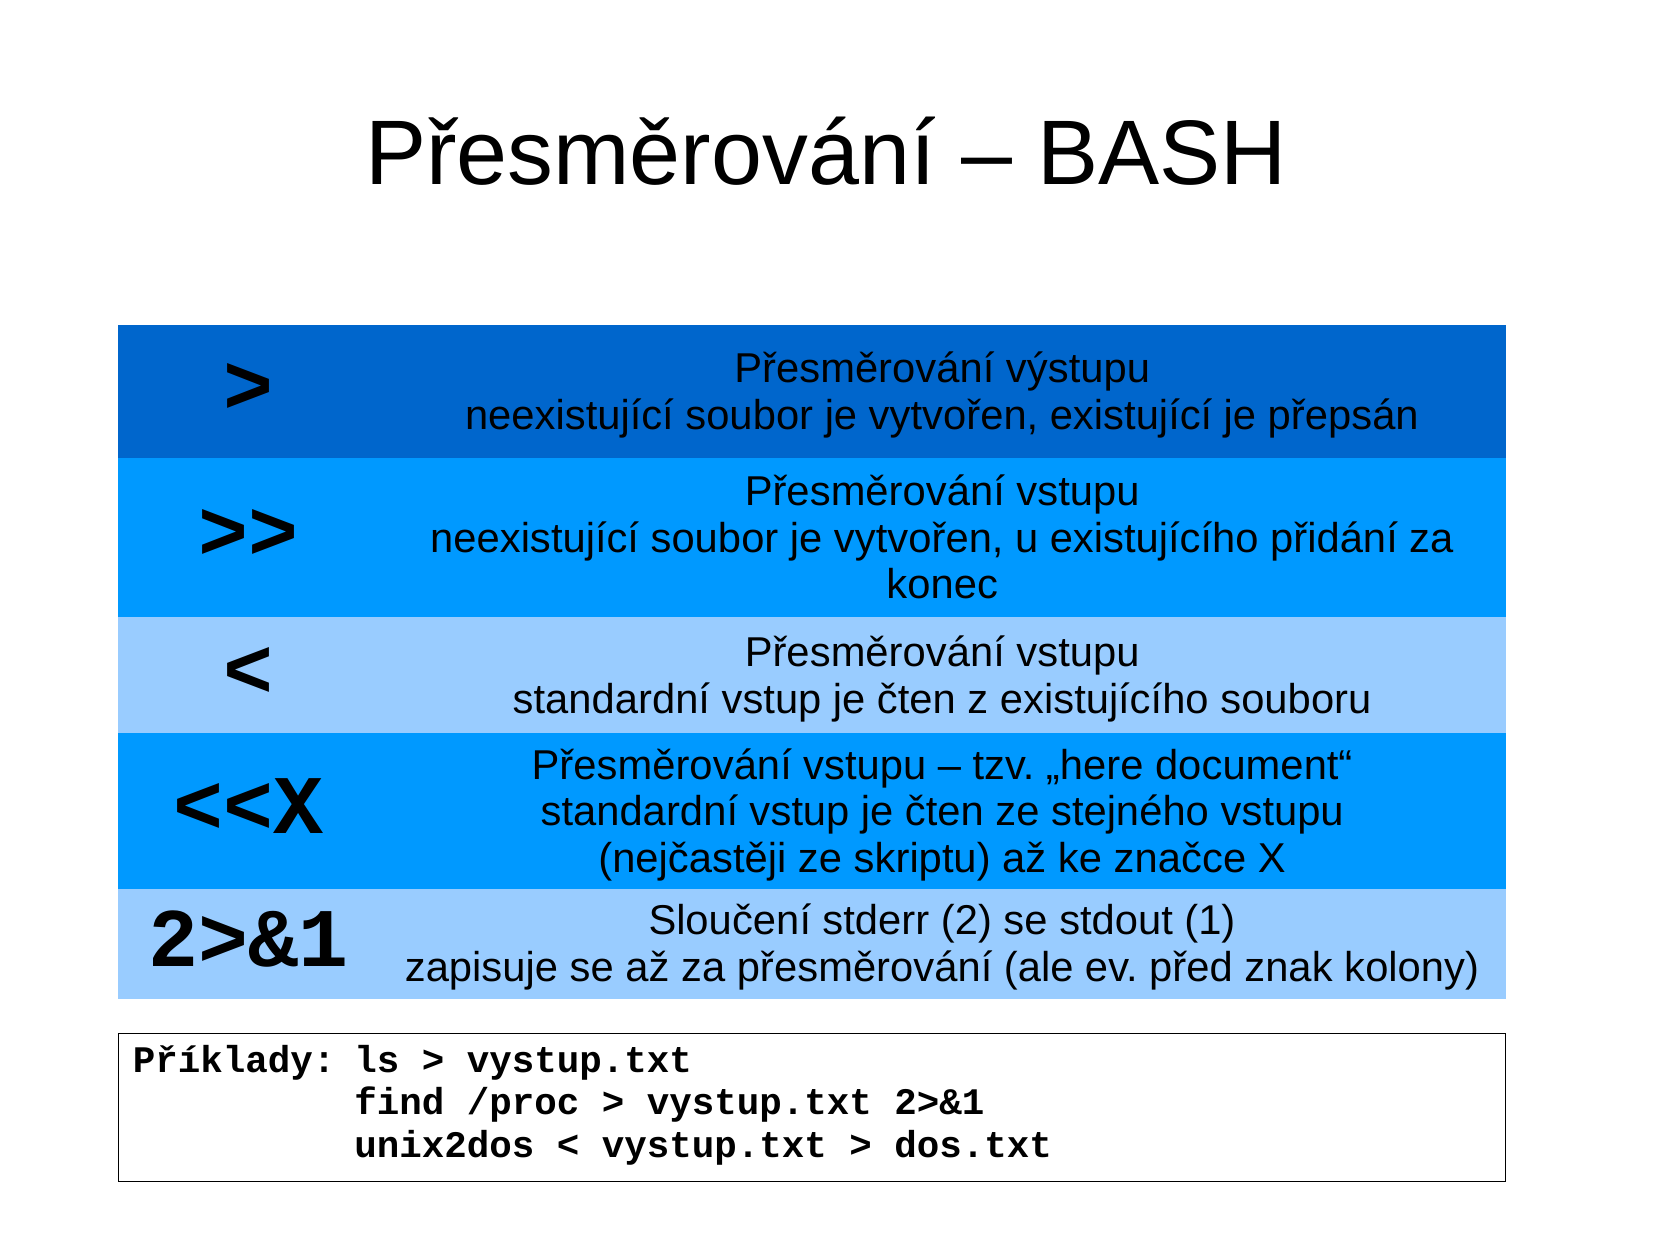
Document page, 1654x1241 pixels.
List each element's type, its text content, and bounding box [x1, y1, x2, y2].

table_cell 2>&1 [118, 889, 379, 999]
table_cell <<X [118, 733, 379, 889]
table_cell Přesměrování vstupu – tzv. „here document“ standardní vstup je čten ze stejného vstupu (nejčastěji ze skriptu) až ke značce X [379, 733, 1506, 889]
table_header > [118, 325, 379, 458]
table_cell Přesměrování vstupu neexistující soubor je vytvořen, u existujícího přidání za konec [379, 458, 1506, 617]
table_cell >> [118, 458, 379, 617]
table_header Přesměrování výstupu neexistující soubor je vytvořen, existující je přepsán [379, 325, 1506, 458]
title Přesměrování – BASH [82, 56, 1571, 250]
text_box Příklady: ls > vystup.txt find /proc > vystup.txt 2>&1 unix2dos < vystup.txt > dos.txt [118, 1033, 1506, 1182]
table_cell Sloučení stderr (2) se stdout (1) zapisuje se až za přesměrování (ale ev. před znak kolony) [379, 889, 1506, 999]
table_cell Přesměrování vstupu standardní vstup je čten z existujícího souboru [379, 617, 1506, 733]
table_cell < [118, 617, 379, 733]
